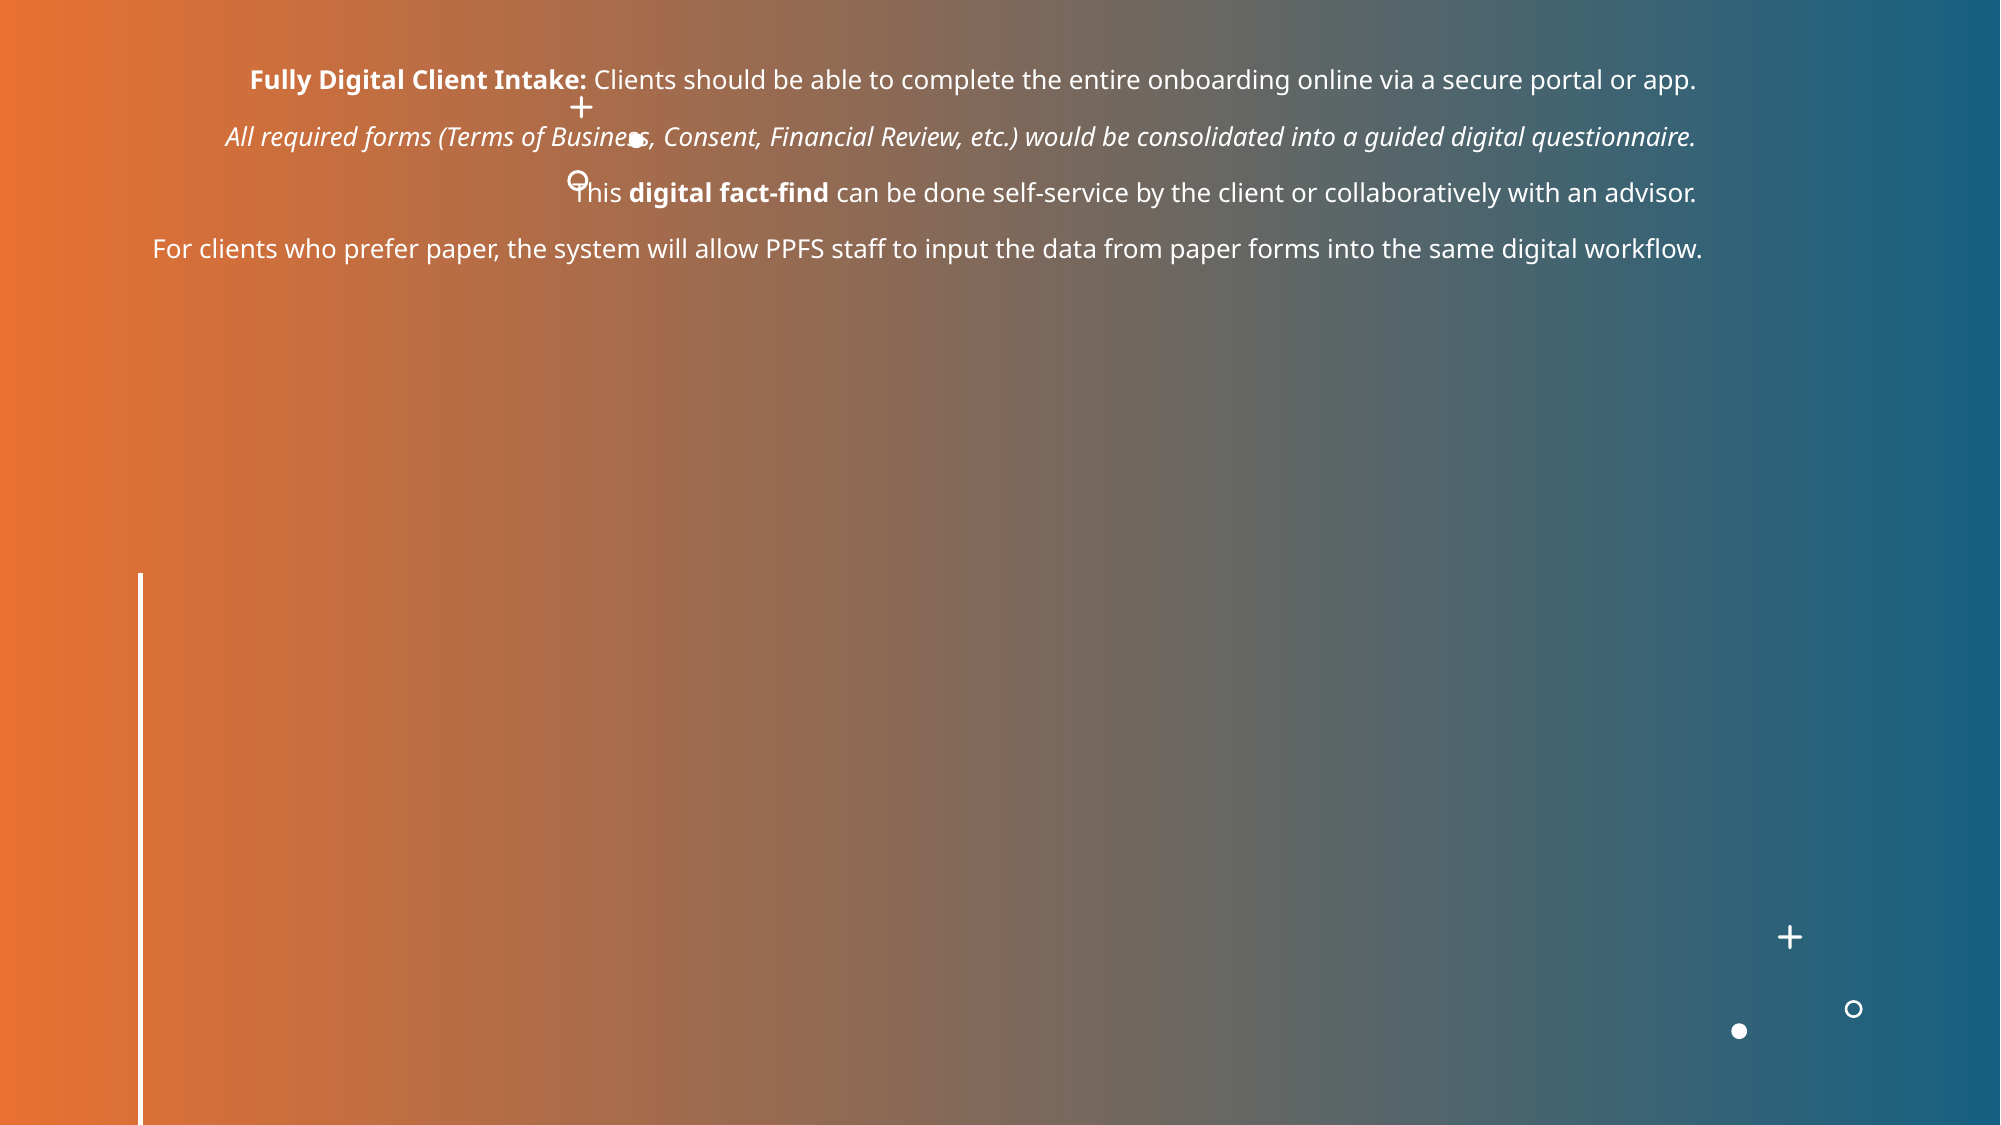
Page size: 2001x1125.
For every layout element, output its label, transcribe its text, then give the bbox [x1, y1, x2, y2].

title Fully Digital Client Intake: Clients should be able to complete the entire onboarding online via a secure portal or app. All required forms (Terms of Business, Consent, Financial Review, etc.) would be consolidated into a guided digital questionnaire. This digital fact-find can be done self-service by the client or collaboratively with an advisor. For clients who prefer paper, the system will allow PPFS staff to input the data from paper forms into the same digital workflow. [636, 95, 1812, 974]
text_box [0, 0, 2000, 1125]
